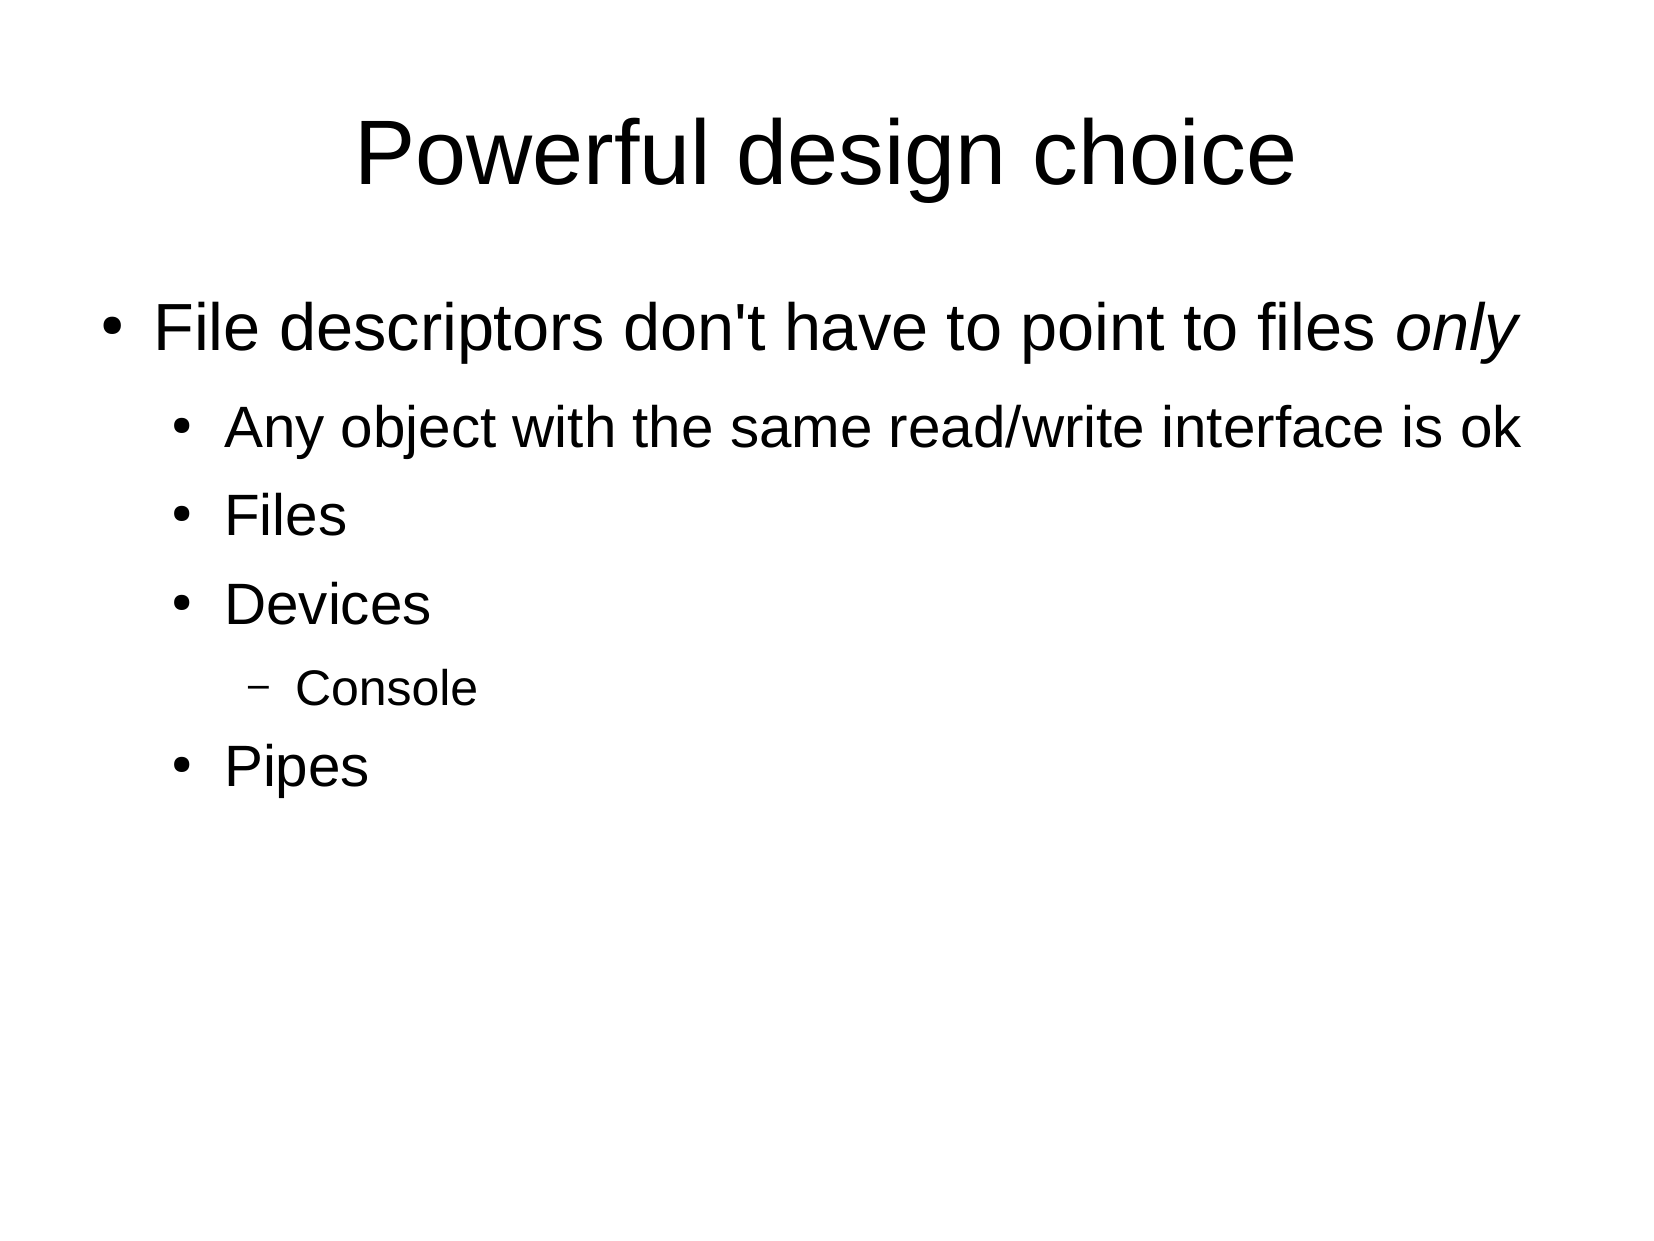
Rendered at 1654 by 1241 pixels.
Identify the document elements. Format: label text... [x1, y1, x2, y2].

title Powerful design choice [82, 49, 1571, 257]
list File descriptors don't have to point to files only Any object with the same read/write interface is ok Files Devices Console Pipes [82, 290, 1571, 1010]
